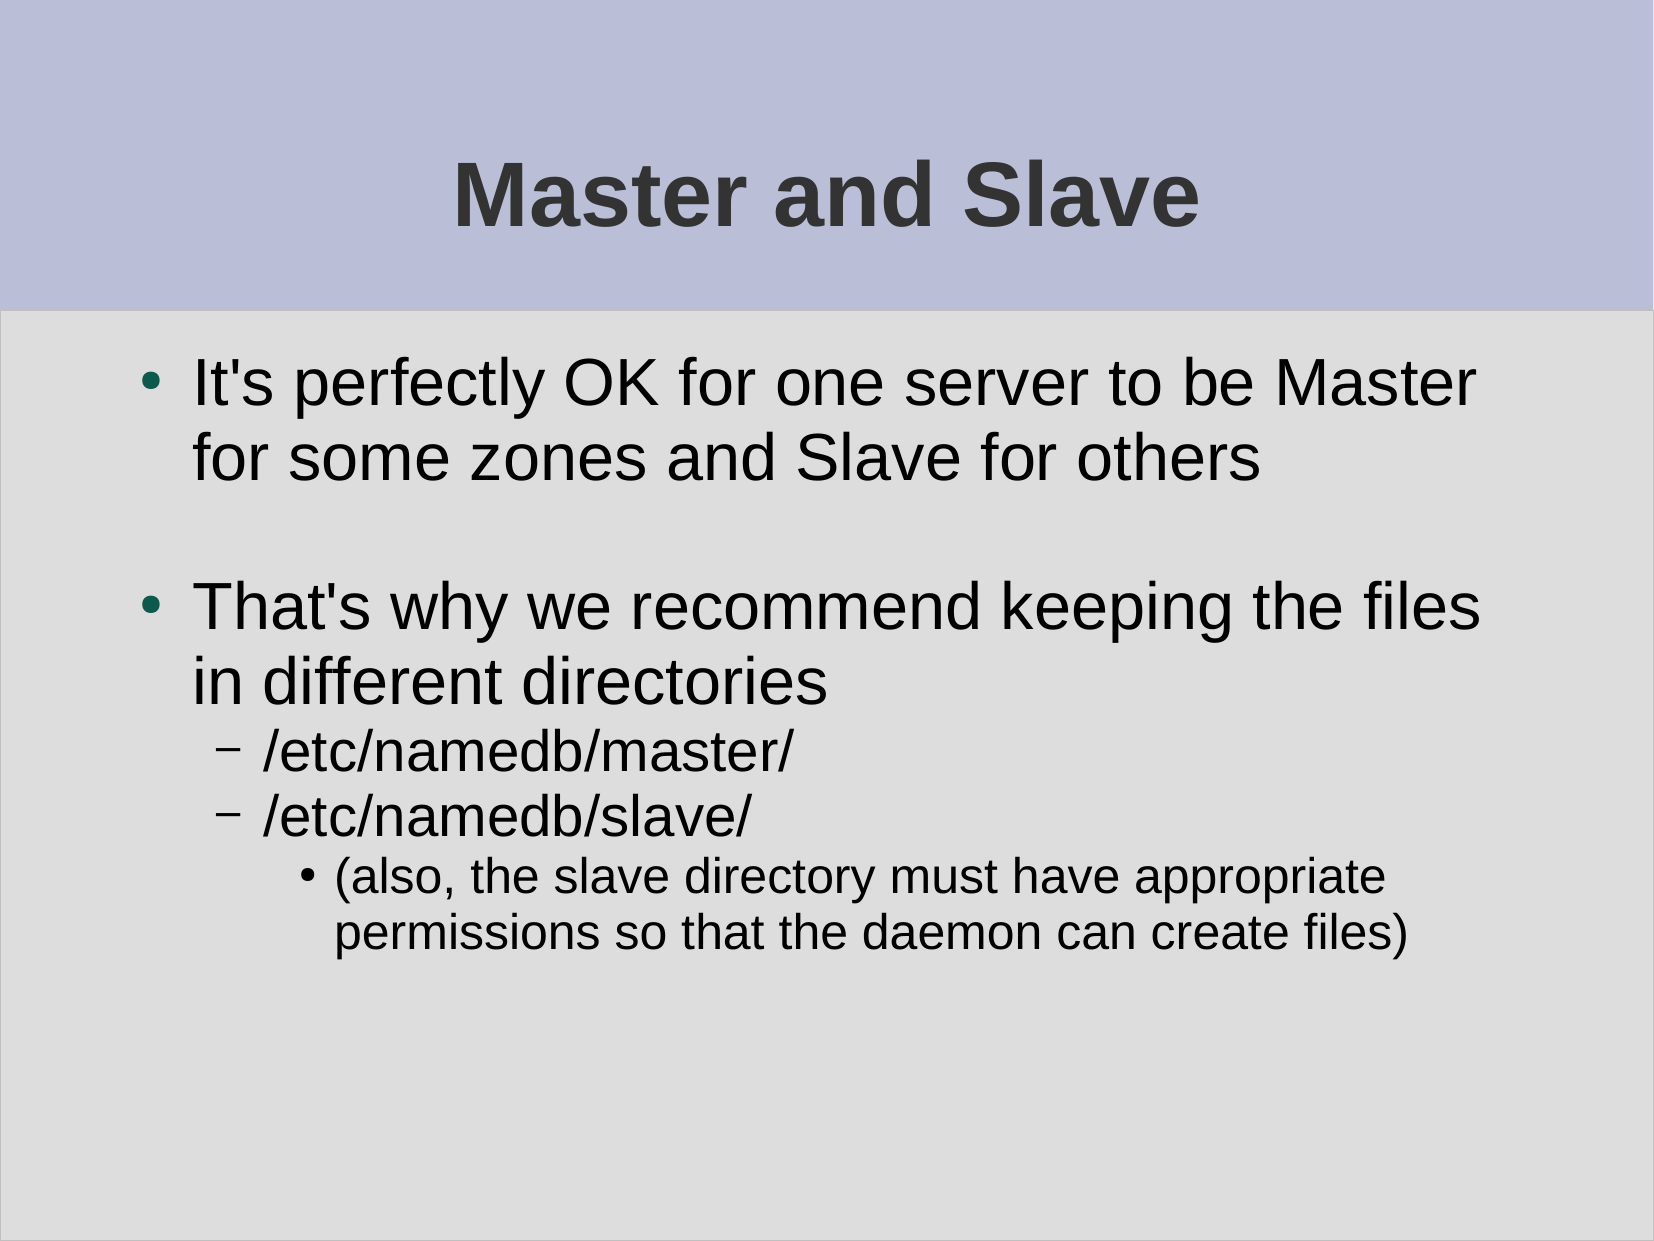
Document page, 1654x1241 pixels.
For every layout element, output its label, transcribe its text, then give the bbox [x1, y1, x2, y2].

title Master and Slave [121, 91, 1534, 299]
list It's perfectly OK for one server to be Master for some zones and Slave for others That's why we recommend keeping the files in different directories /etc/namedb/master/ /etc/namedb/slave/ (also, the slave directory must have appropriate permissions so that the daemon can create files) [121, 344, 1534, 1127]
